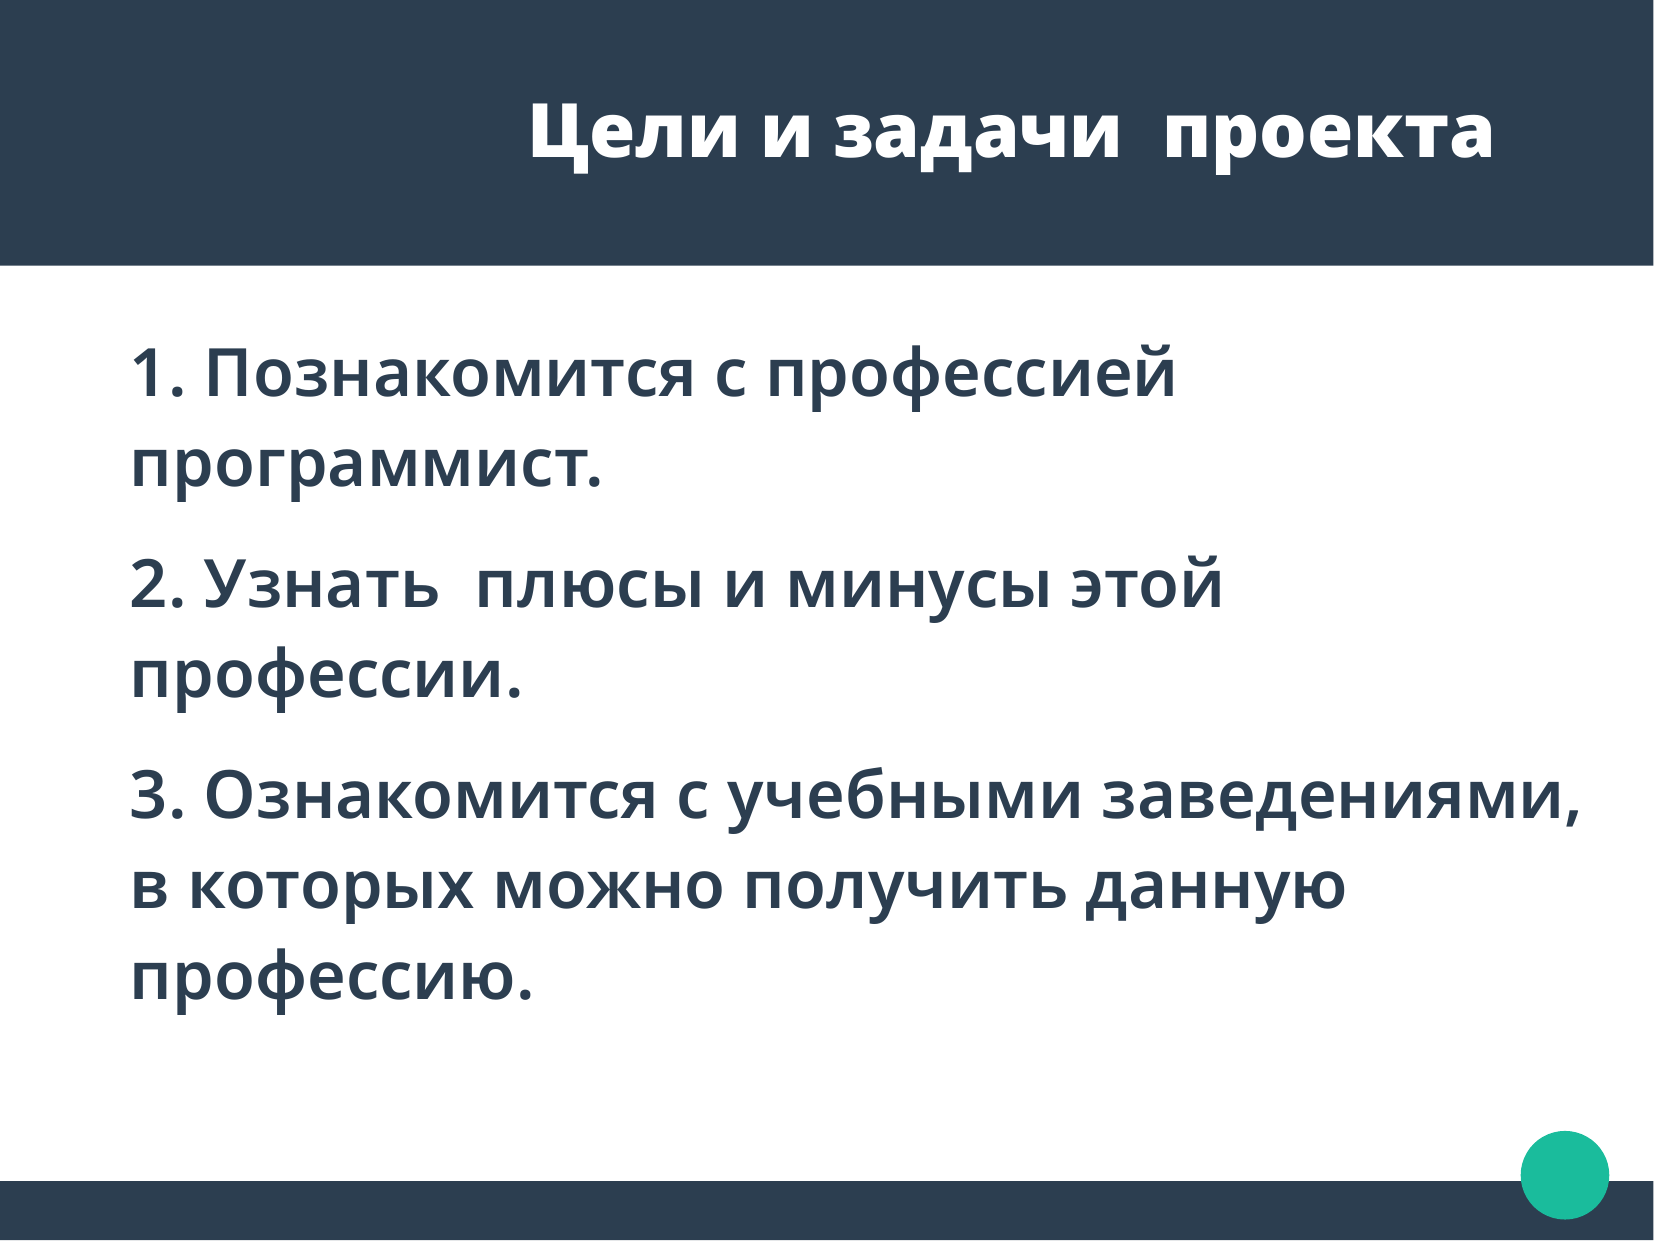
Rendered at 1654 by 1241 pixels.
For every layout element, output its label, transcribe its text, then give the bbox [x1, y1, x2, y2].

list 1. Познакомится с профессией программист. 2. Узнать плюсы и минусы этой профессии. 3. Ознакомится с учебными заведениями, в которых можно получить данную профессию. [59, 324, 1595, 1152]
title Цели и задачи проекта [59, 49, 1595, 207]
